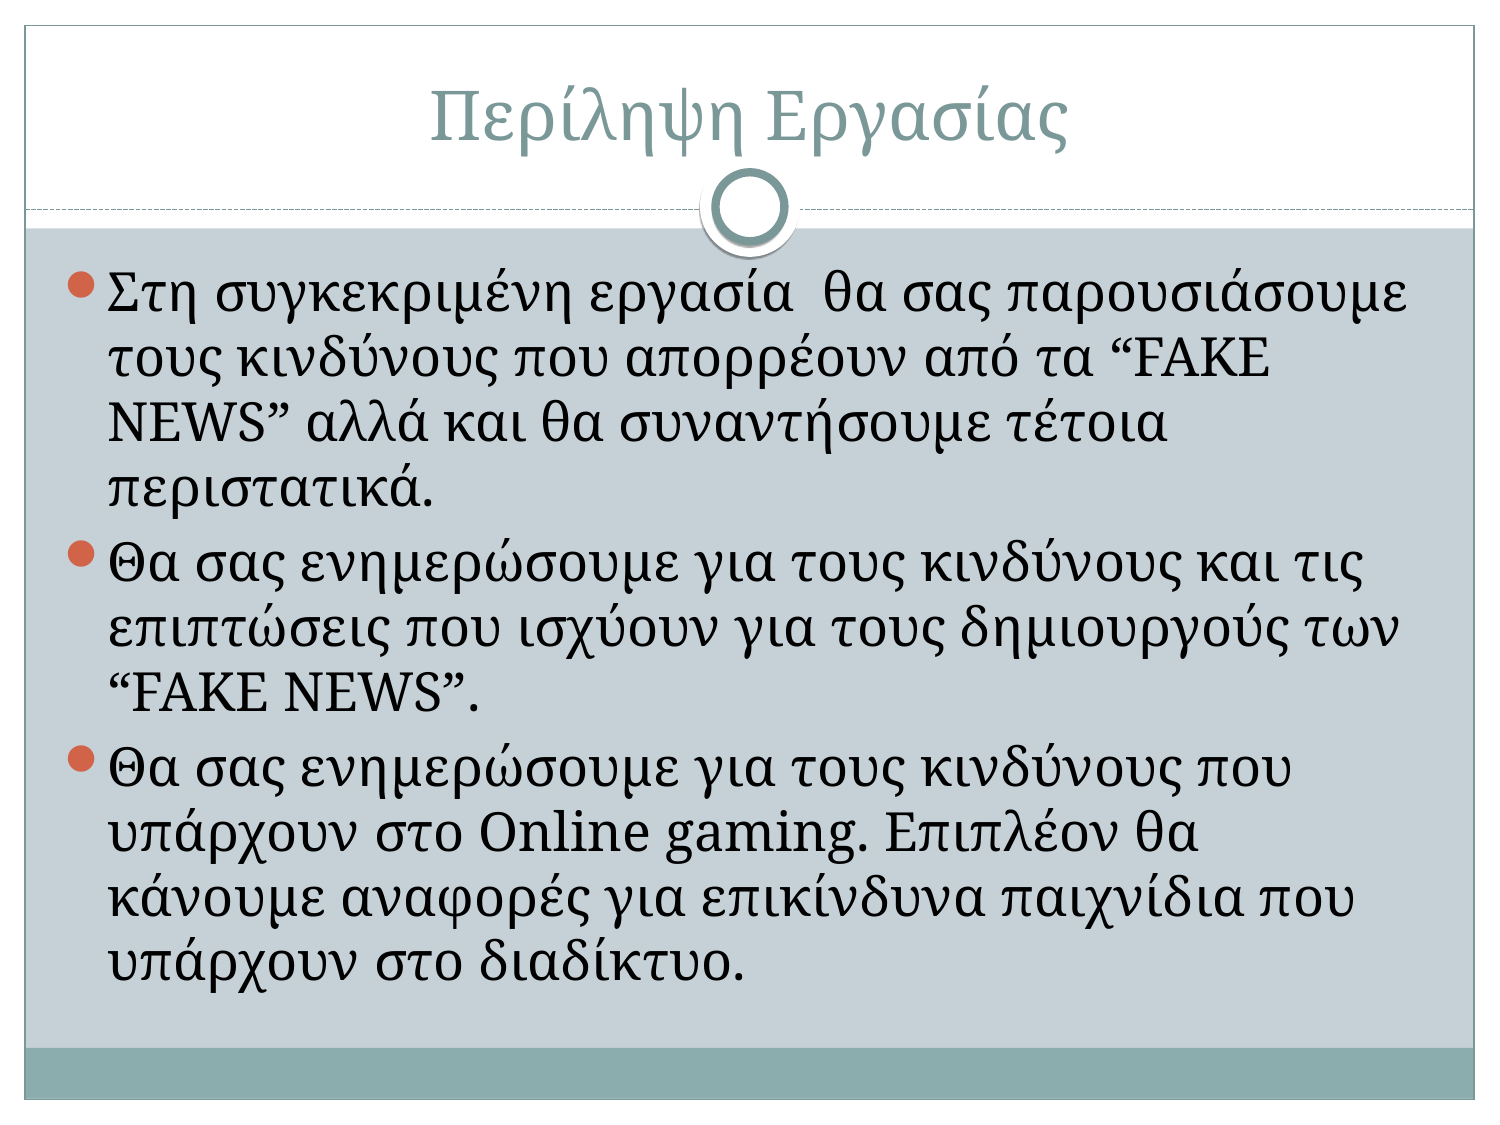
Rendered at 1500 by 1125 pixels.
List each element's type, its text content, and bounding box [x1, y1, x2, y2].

list Στη συγκεκριμένη εργασία θα σας παρουσιάσουμε τους κινδύνους που απορρέουν από τα “FAKE NEWS” αλλά και θα συναντήσουμε τέτοια περιστατικά. Θα σας ενημερώσουμε για τους κινδύνους και τις επιπτώσεις που ισχύουν για τους δημιουργούς των “FAKE NEWS”. Θα σας ενημερώσουμε για τους κινδύνους που υπάρχουν στο Online gaming. Επιπλέον θα κάνουμε αναφορές για επικίνδυνα παιχνίδια που υπάρχουν στο διαδίκτυο. [49, 250, 1445, 1001]
title Περίληψη Εργασίας [49, 37, 1450, 162]
